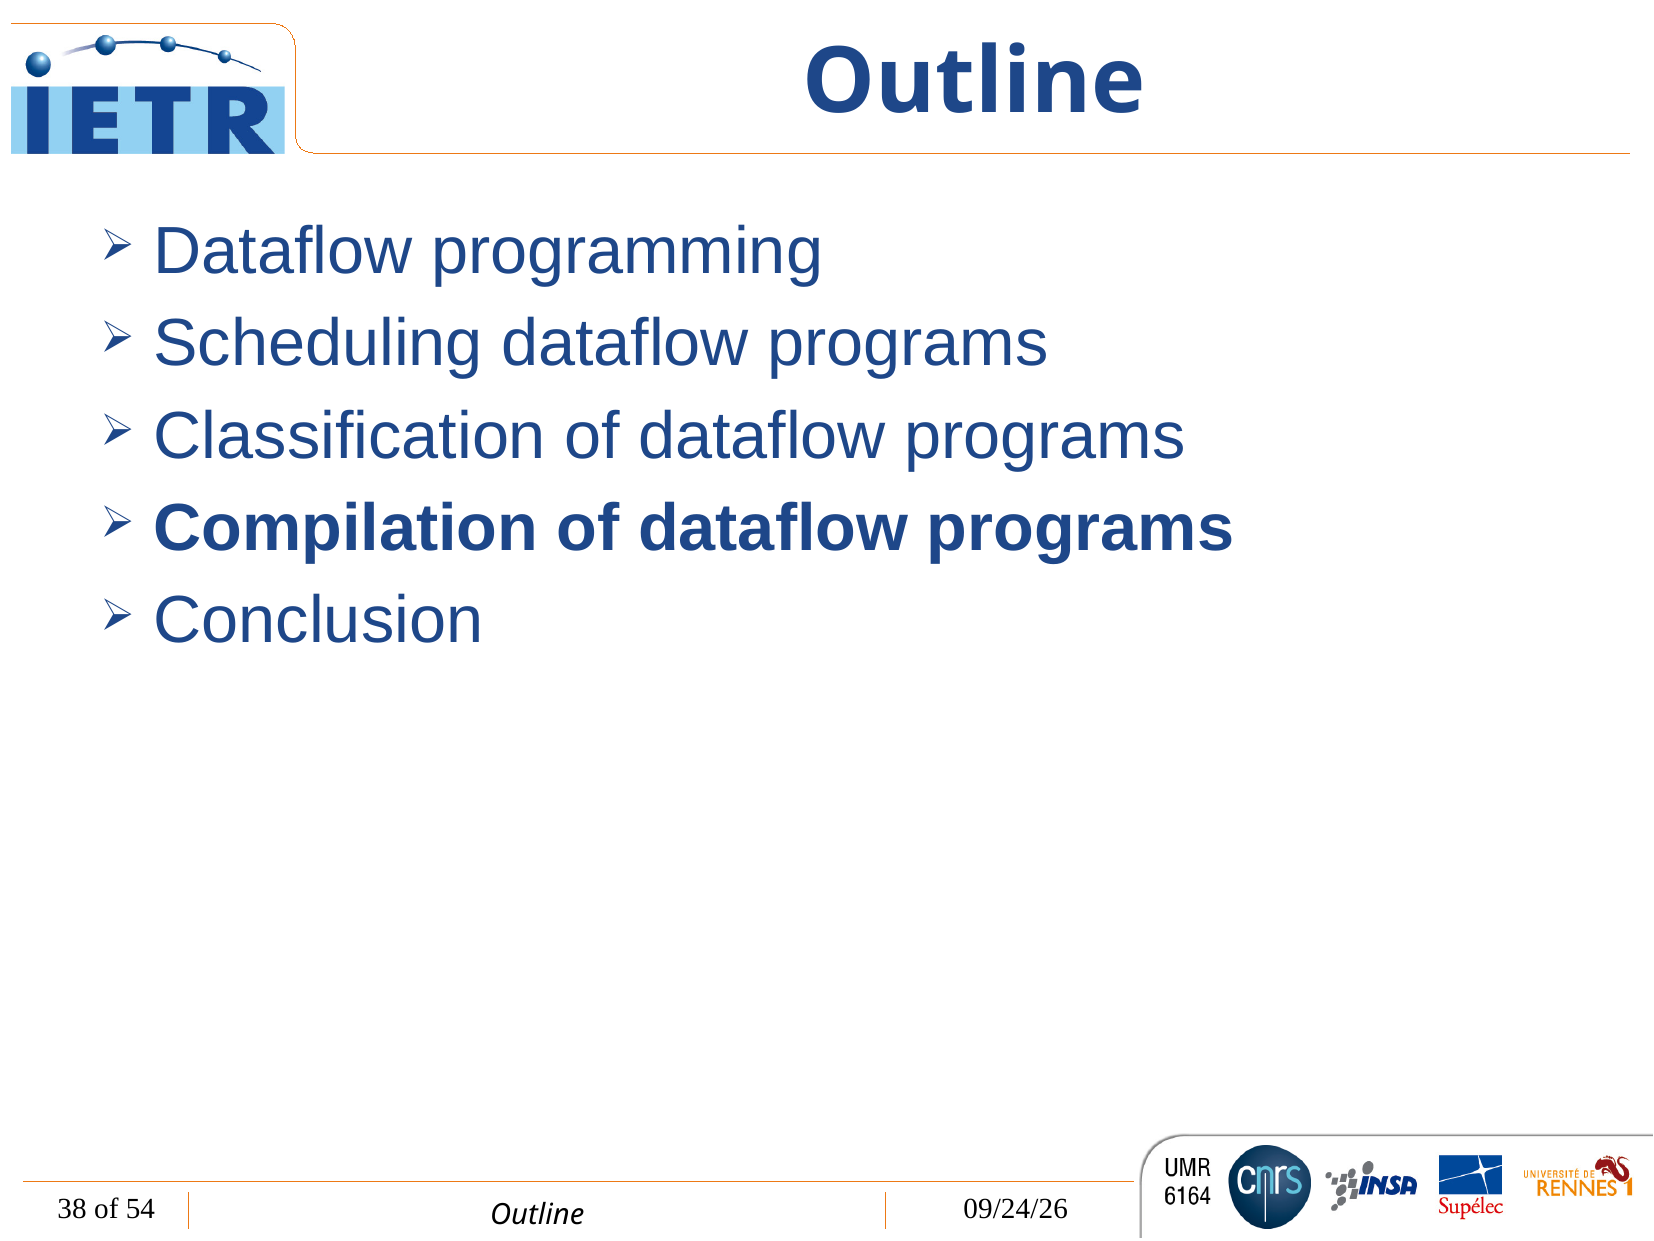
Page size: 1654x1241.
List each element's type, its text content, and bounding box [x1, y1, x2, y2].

list Dataflow programming Scheduling dataflow programs Classification of dataflow programs Compilation of dataflow programs Conclusion [82, 212, 1571, 1094]
title Outline [295, 0, 1654, 154]
picture [11, 35, 285, 154]
picture [1139, 1133, 1653, 1238]
